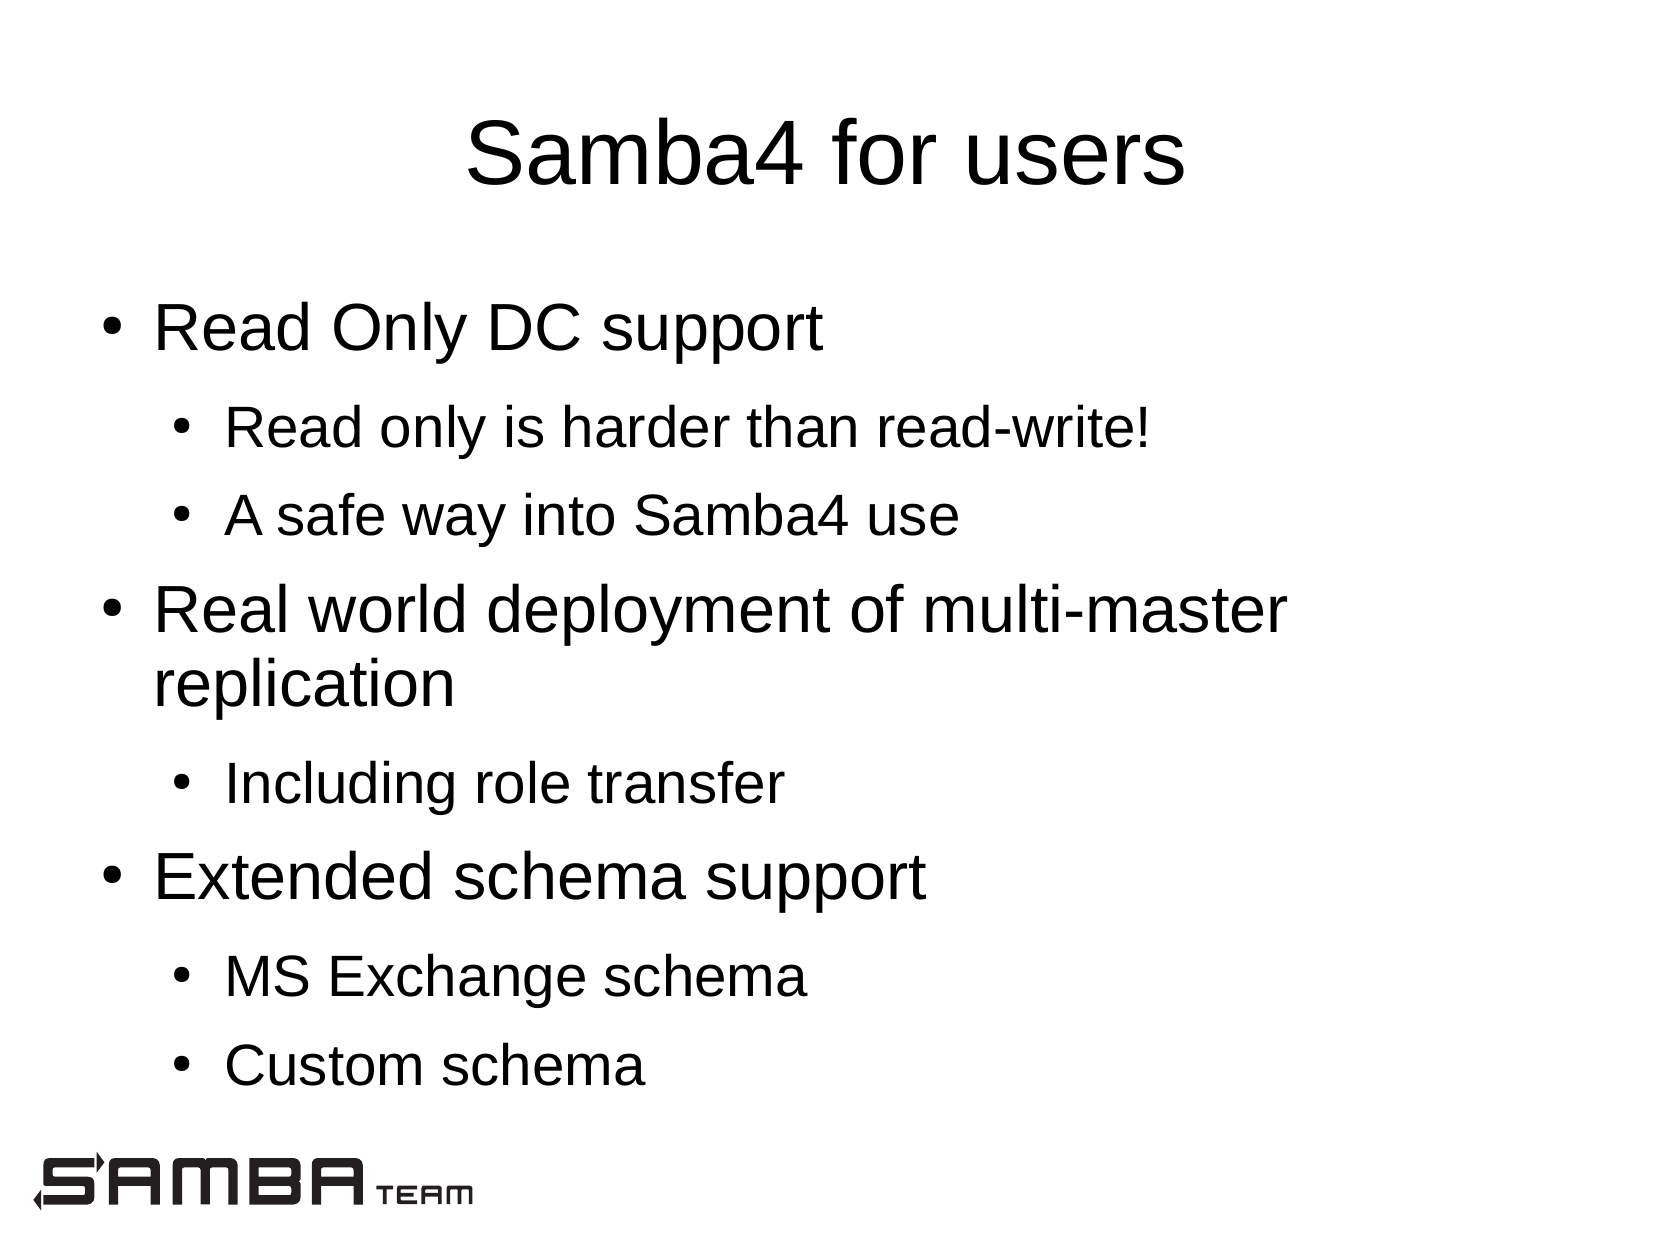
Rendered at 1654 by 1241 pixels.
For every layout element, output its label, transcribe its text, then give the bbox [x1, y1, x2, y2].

title Samba4 for users [82, 49, 1571, 257]
list Read Only DC support Read only is harder than read-write! A safe way into Samba4 use Real world deployment of multi-master replication Including role transfer Extended schema support MS Exchange schema Custom schema [82, 290, 1571, 1109]
